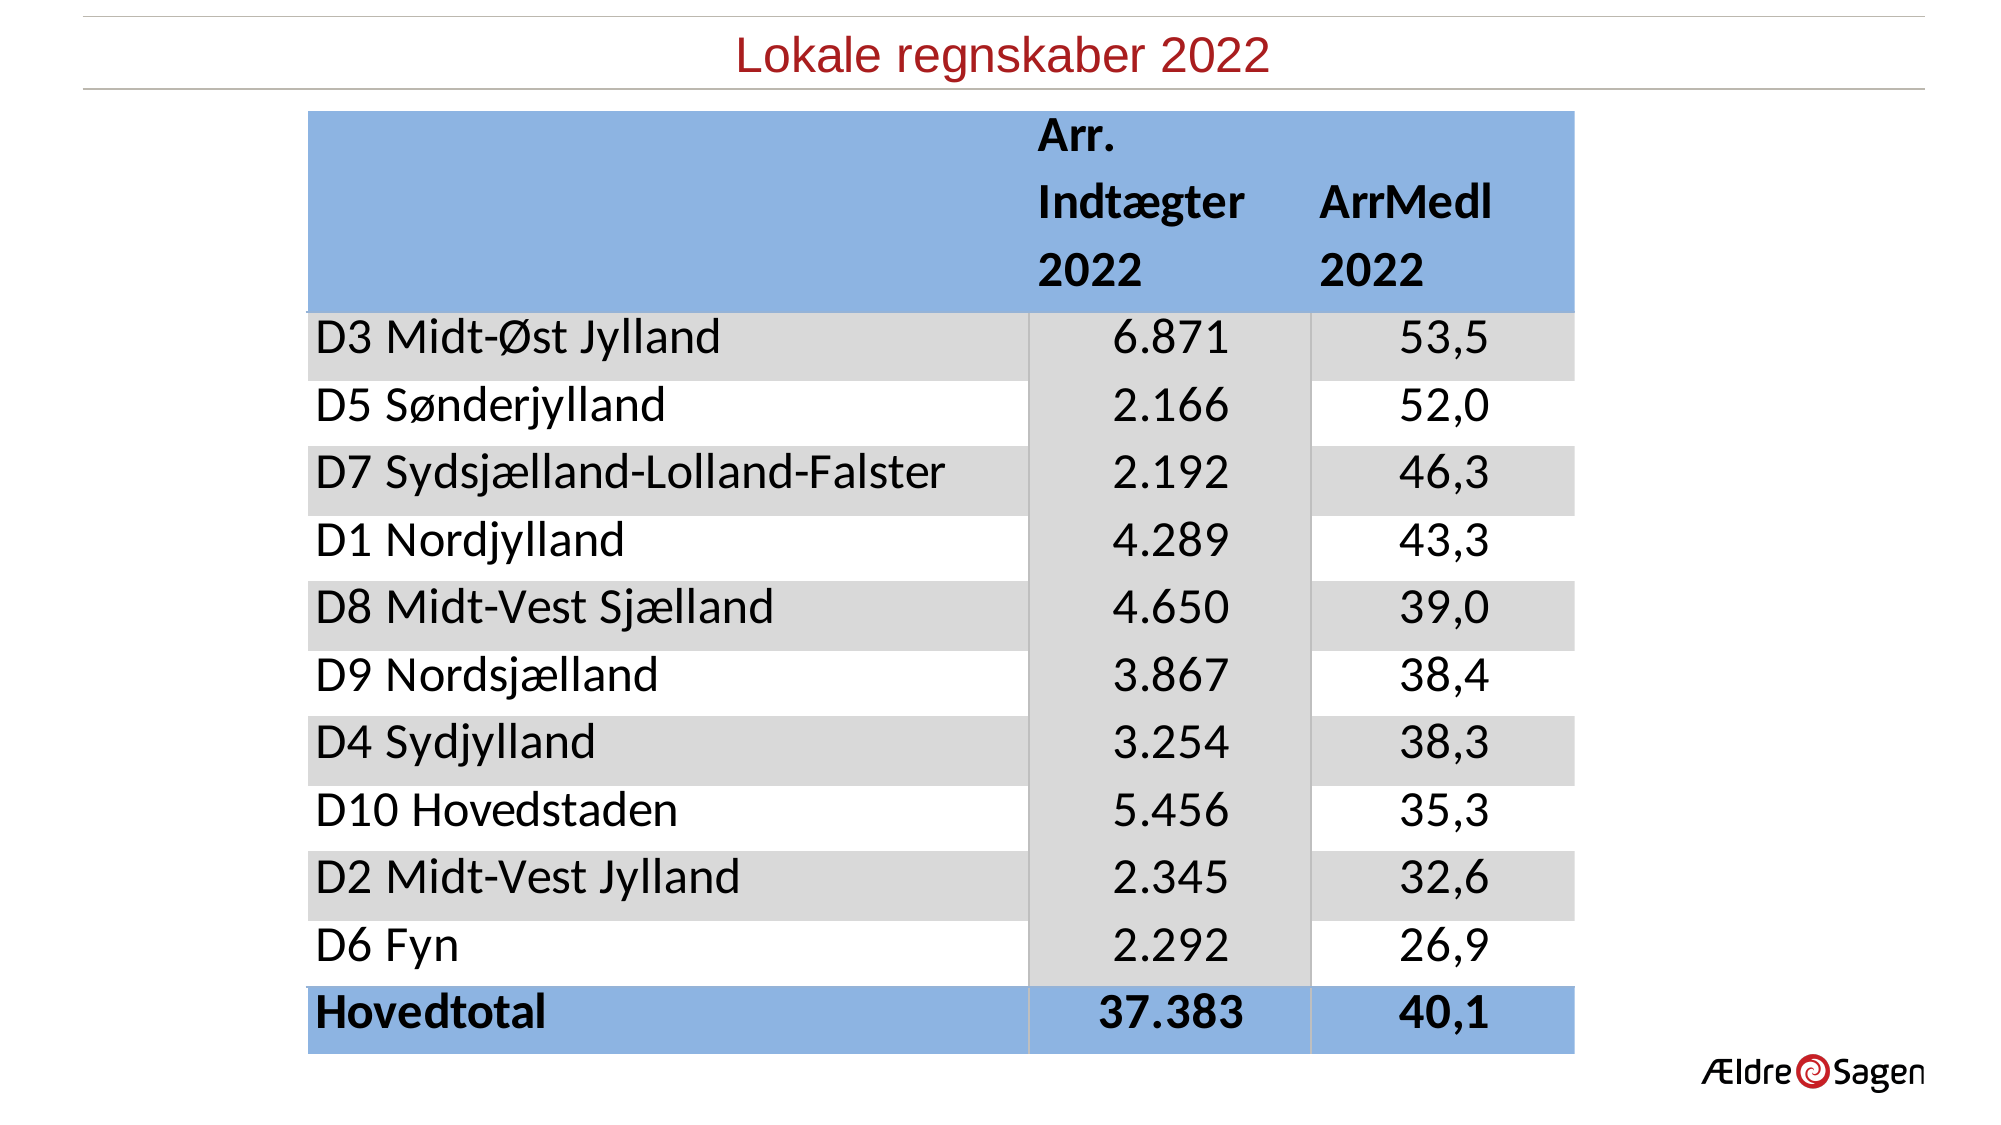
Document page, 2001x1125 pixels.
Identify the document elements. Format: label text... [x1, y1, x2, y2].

picture [305, 108, 1578, 1056]
text_box Lokale regnskaber 2022 [82, 14, 1925, 92]
